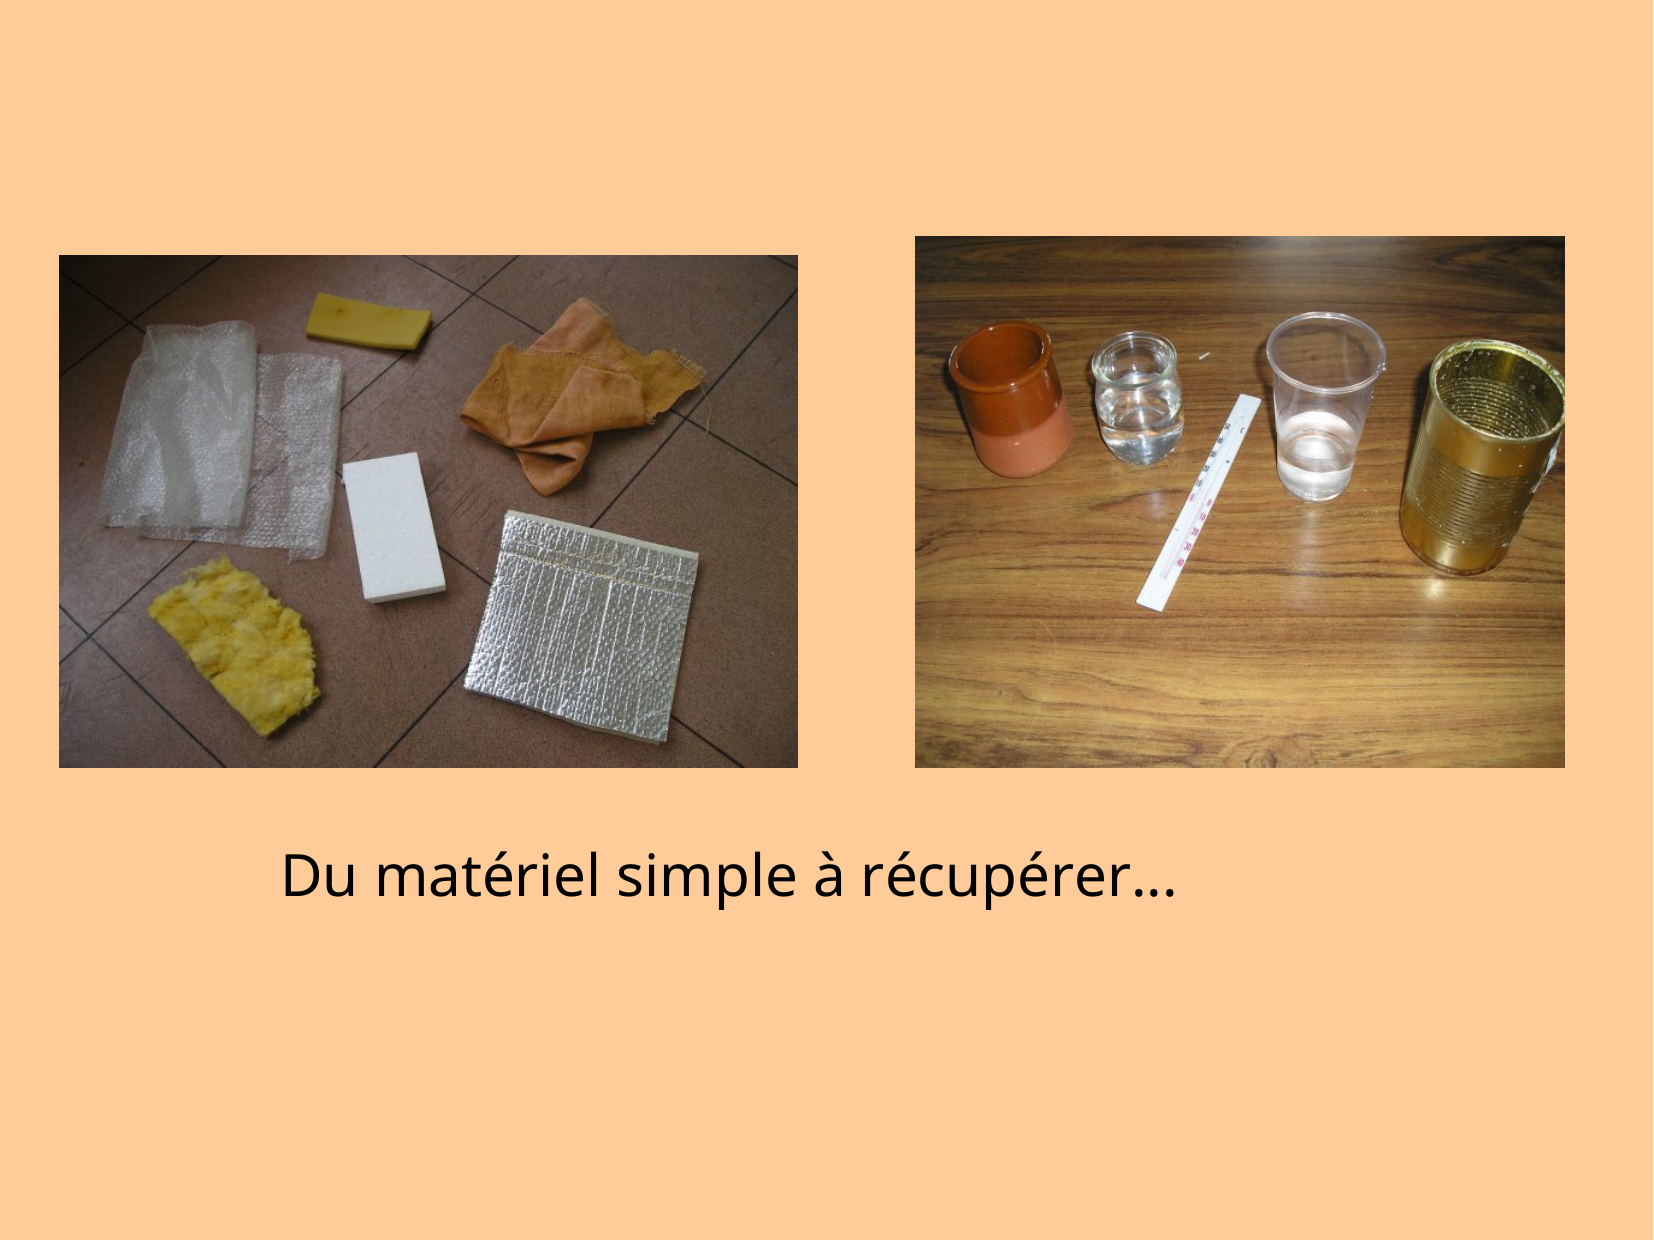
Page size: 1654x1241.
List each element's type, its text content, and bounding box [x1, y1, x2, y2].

text_box Du matériel simple à récupérer... [265, 826, 1388, 910]
picture [59, 255, 798, 768]
picture [915, 236, 1565, 768]
